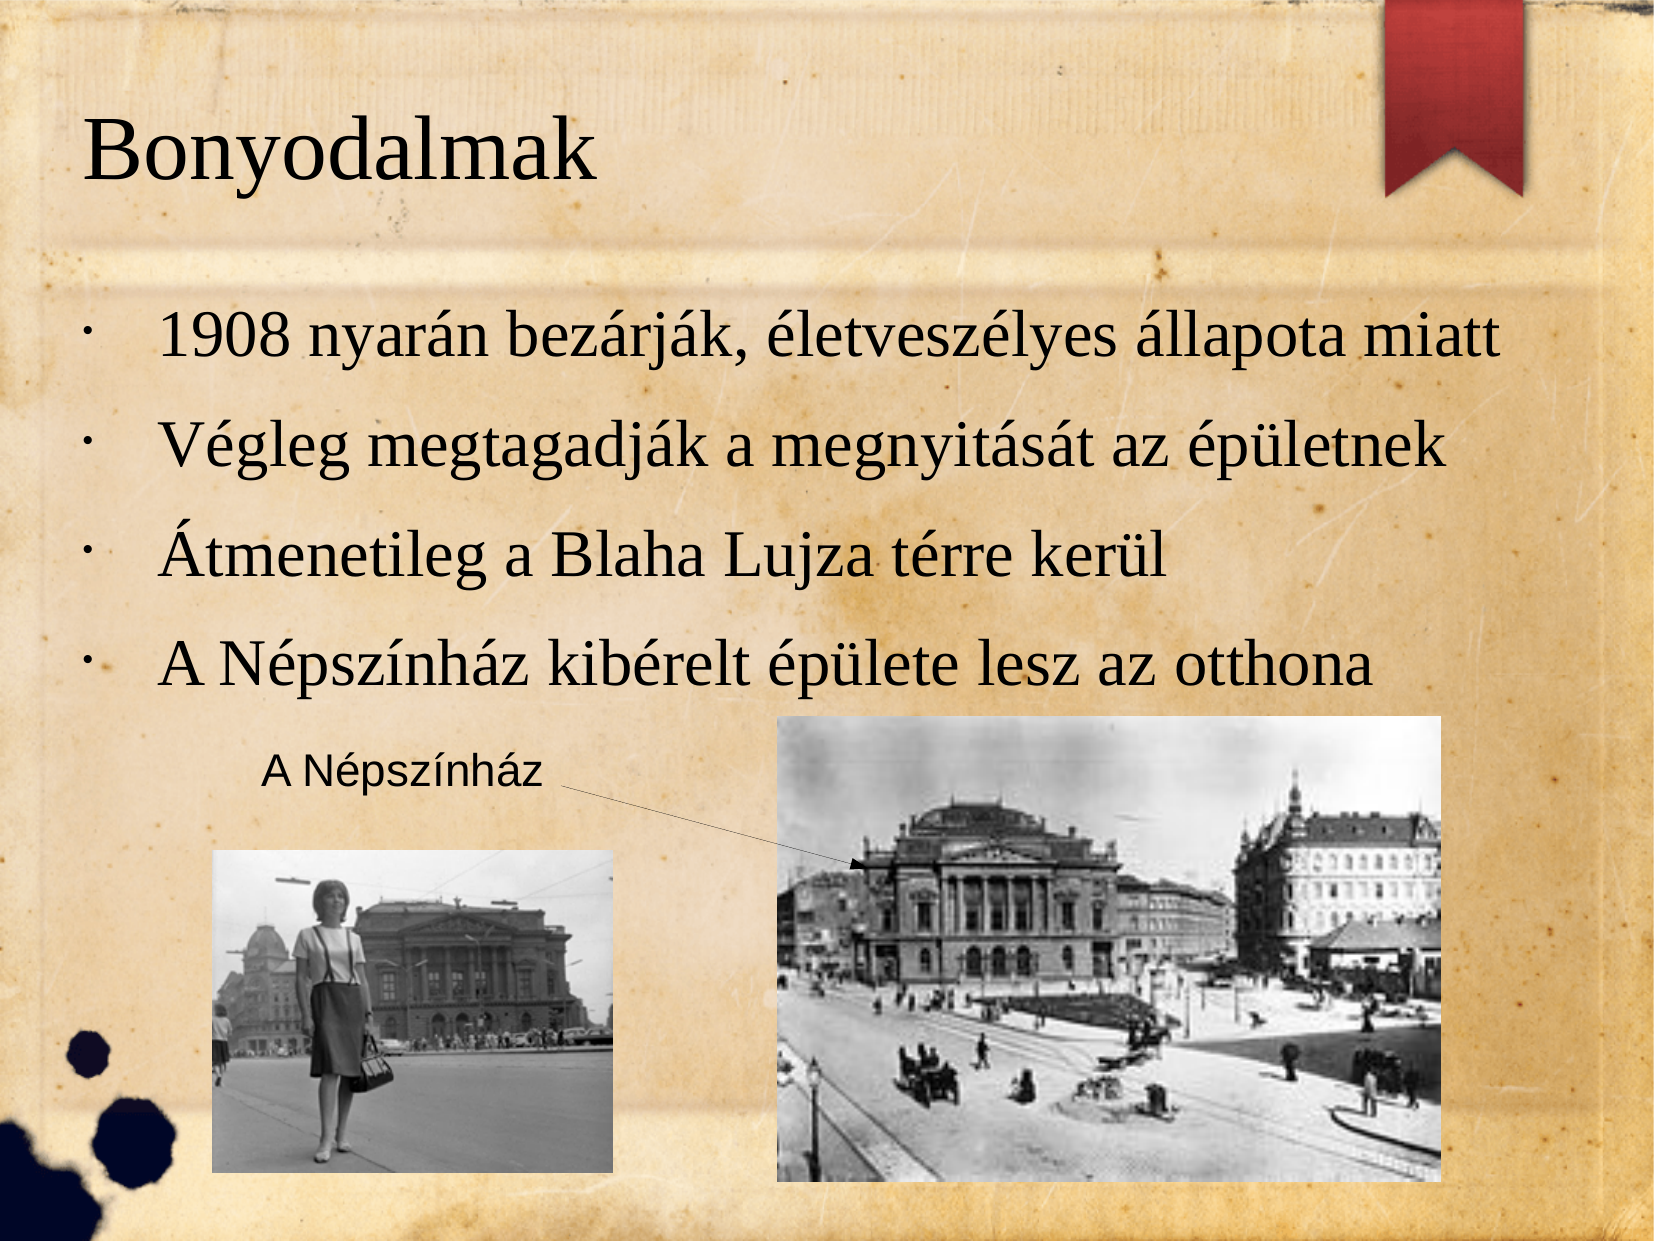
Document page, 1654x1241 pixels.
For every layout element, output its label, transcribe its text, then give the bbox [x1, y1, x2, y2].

picture [212, 850, 613, 1173]
list 1908 nyarán bezárják, életveszélyes állapota miatt Végleg megtagadják a megnyitását az épületnek Átmenetileg a Blaha Lujza térre kerül A Népszínház kibérelt épülete lesz az otthona [82, 290, 1538, 1010]
title Bonyodalmak [82, 49, 1347, 237]
text_box A Népszínház [247, 737, 614, 804]
picture [777, 716, 1441, 1182]
